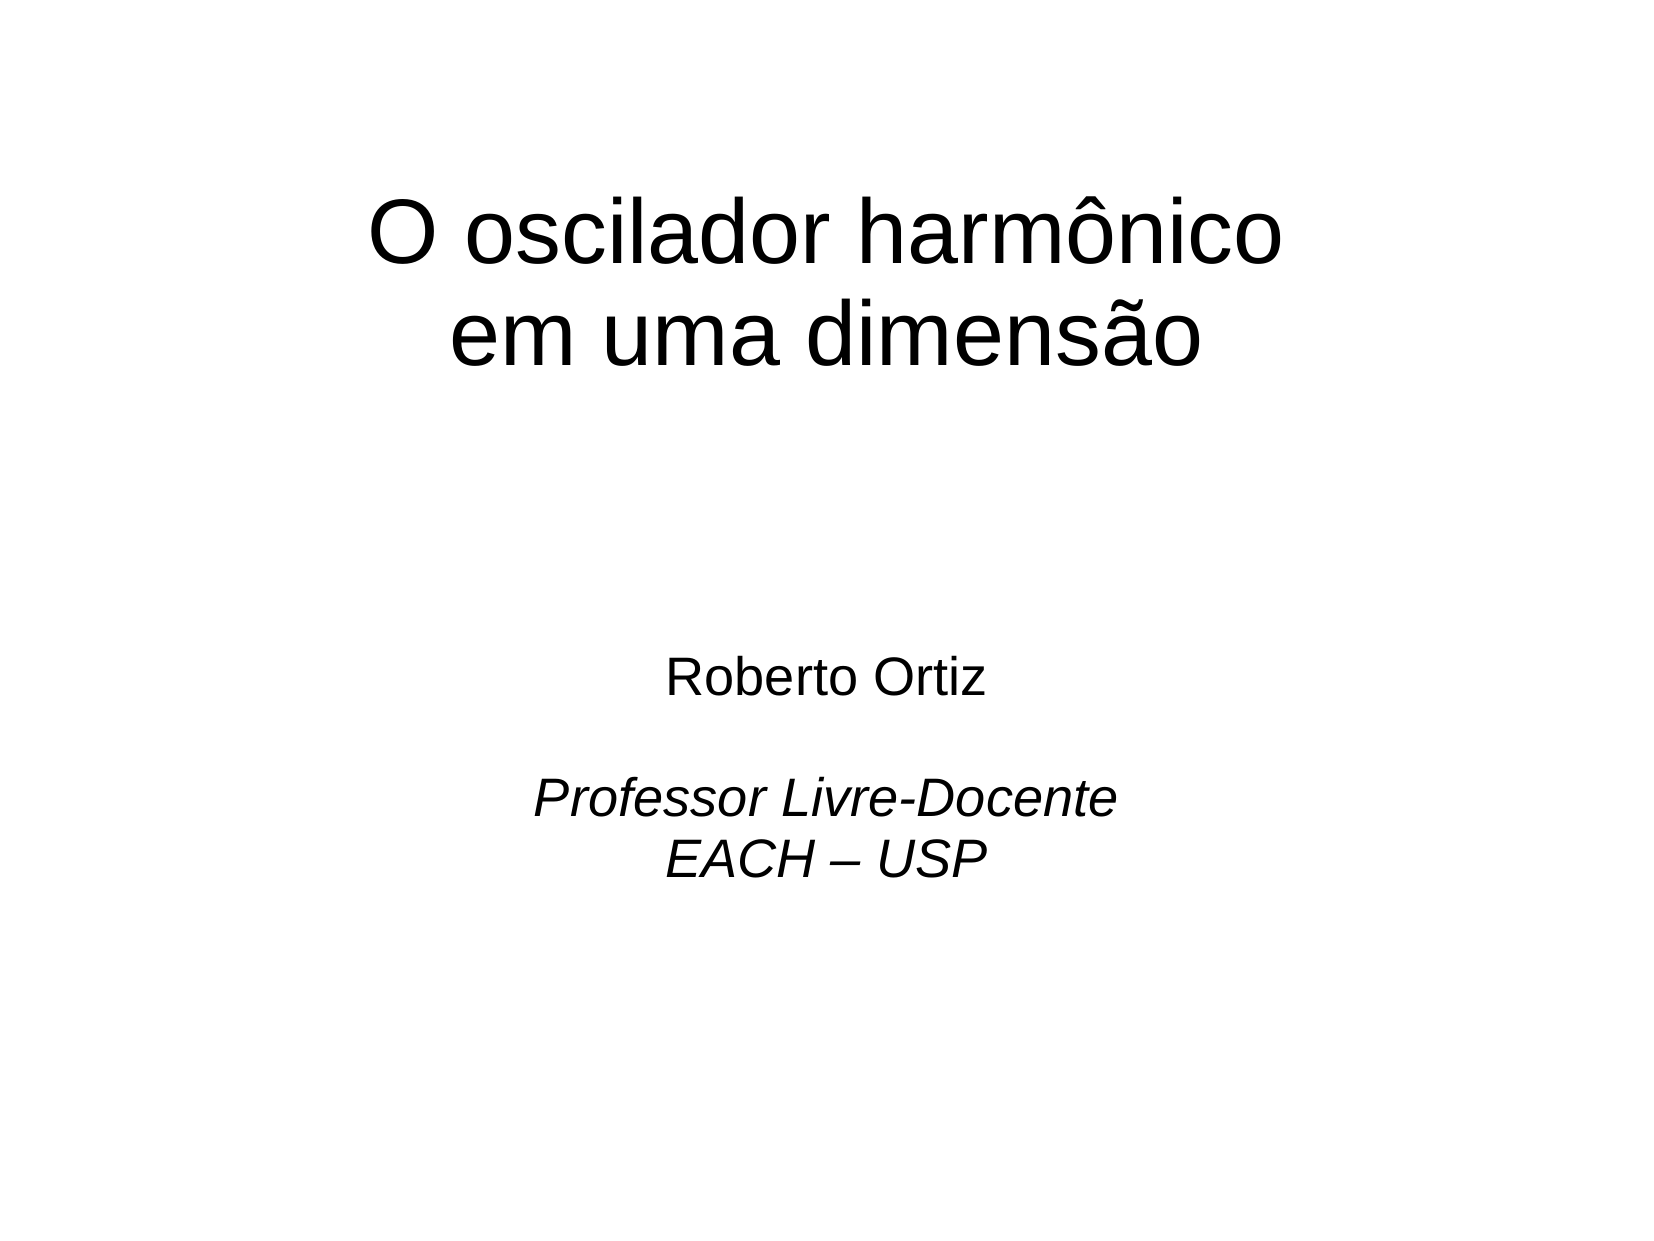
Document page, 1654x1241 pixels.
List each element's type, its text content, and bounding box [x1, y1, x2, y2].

subtitle Roberto Ortiz Professor Livre-Docente EACH – USP [82, 408, 1571, 1128]
title O oscilador harmônico em uma dimensão [82, 179, 1571, 387]
